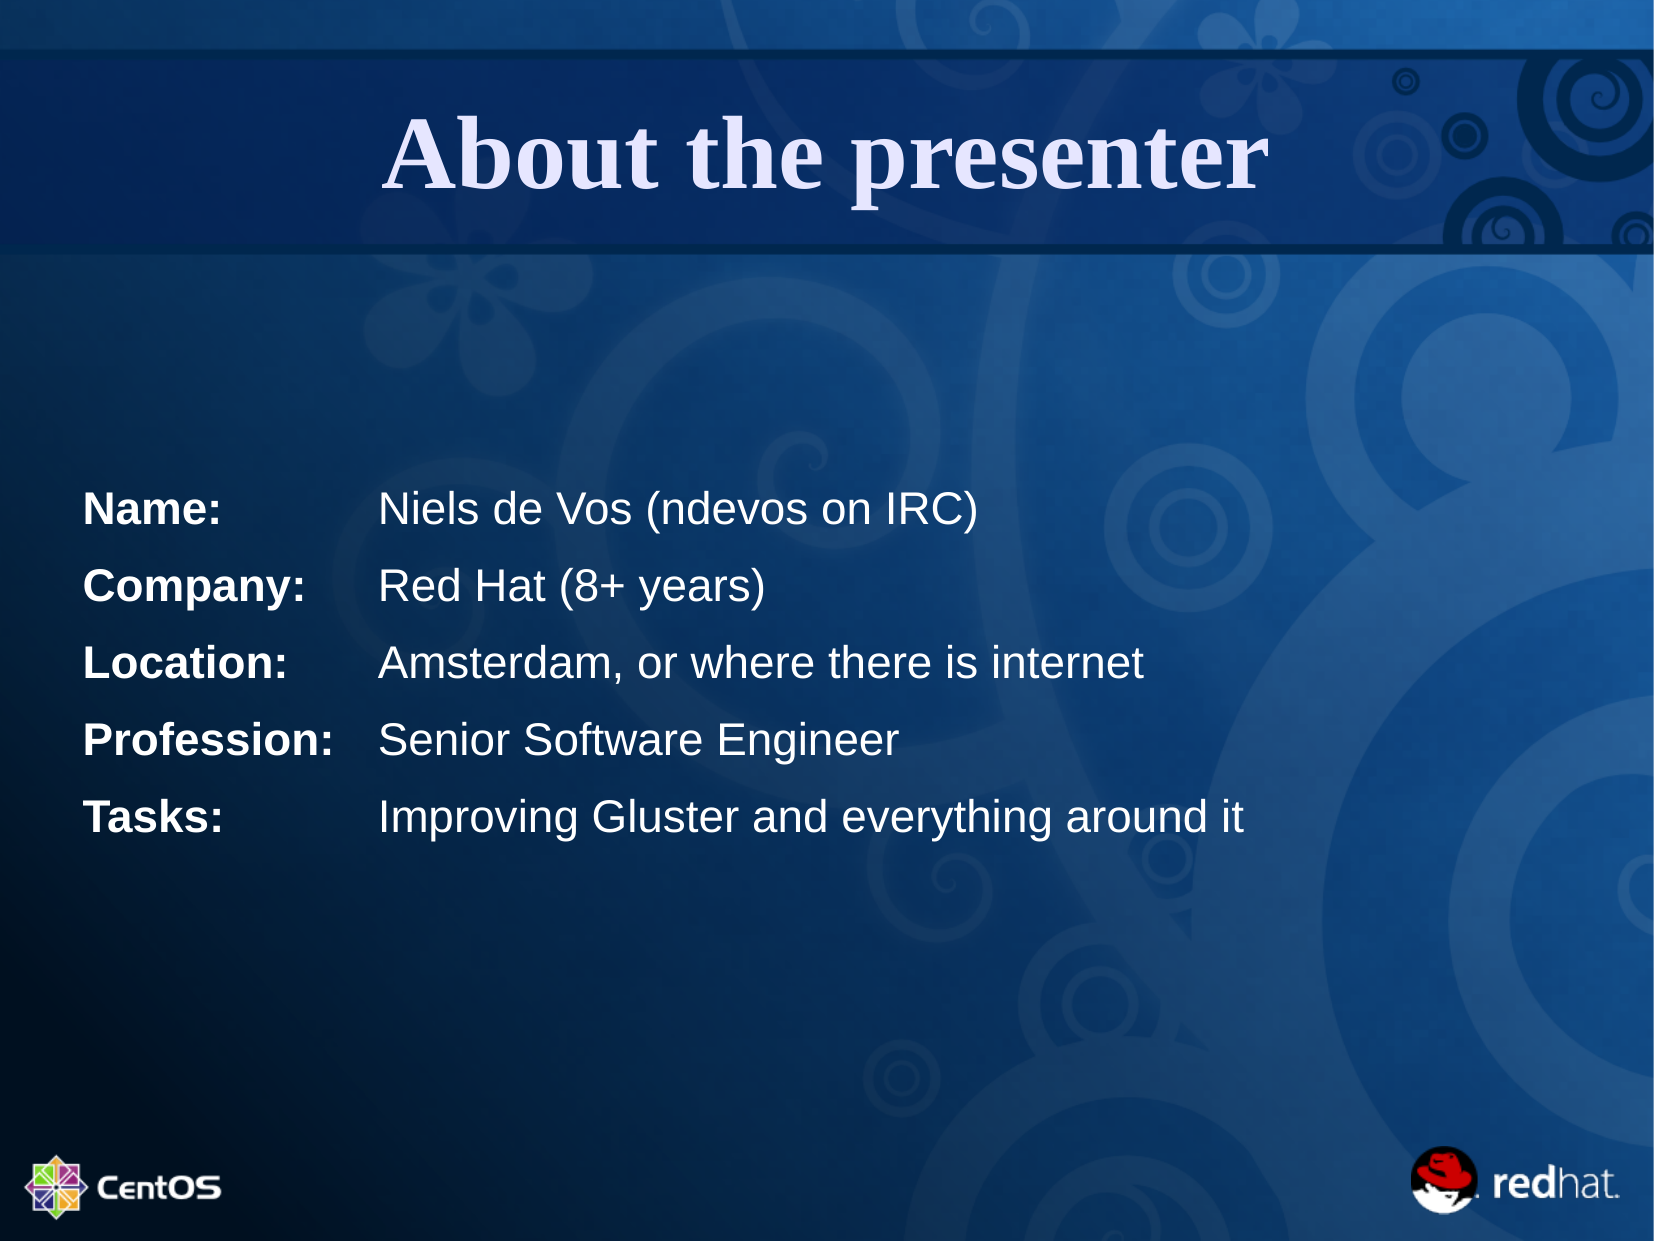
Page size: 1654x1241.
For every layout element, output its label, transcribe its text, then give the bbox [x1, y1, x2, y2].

subtitle Name: Niels de Vos (ndevos on IRC) Company: Red Hat (8+ years) Location: Amsterdam, or where there is internet Profession: Senior Software Engineer Tasks: Improving Gluster and everything around it [82, 290, 1571, 1010]
title About the presenter [82, 49, 1571, 257]
picture [0, 0, 1654, 1241]
text_box [829, 649, 1654, 1241]
